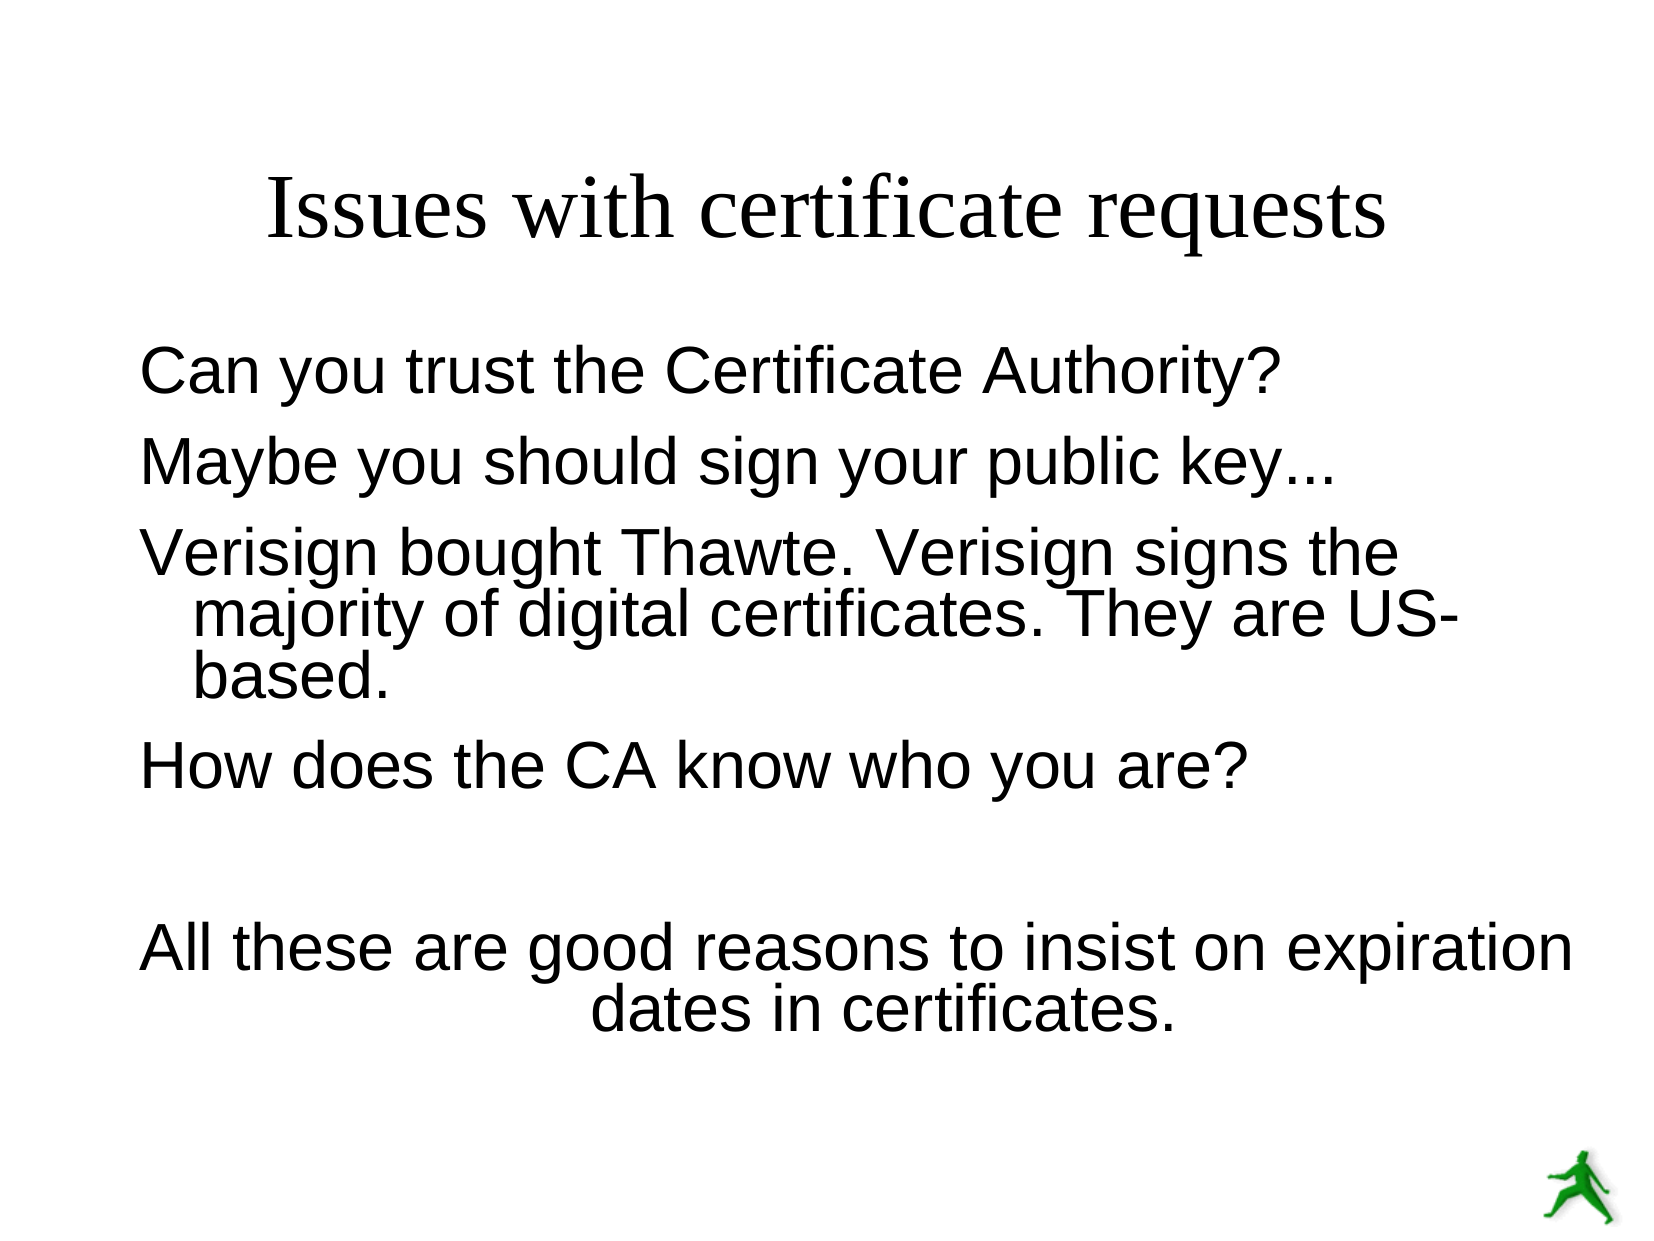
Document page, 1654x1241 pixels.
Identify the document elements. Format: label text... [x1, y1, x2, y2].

title Issues with certificate requests [121, 102, 1534, 311]
picture [1541, 1135, 1634, 1227]
list Can you trust the Certificate Authority? Maybe you should sign your public key... Verisign bought Thawte. Verisign signs the majority of digital certificates. They are US-based. How does the CA know who you are? All these are good reasons to insist on expiration dates in certificates. [121, 344, 1577, 1199]
